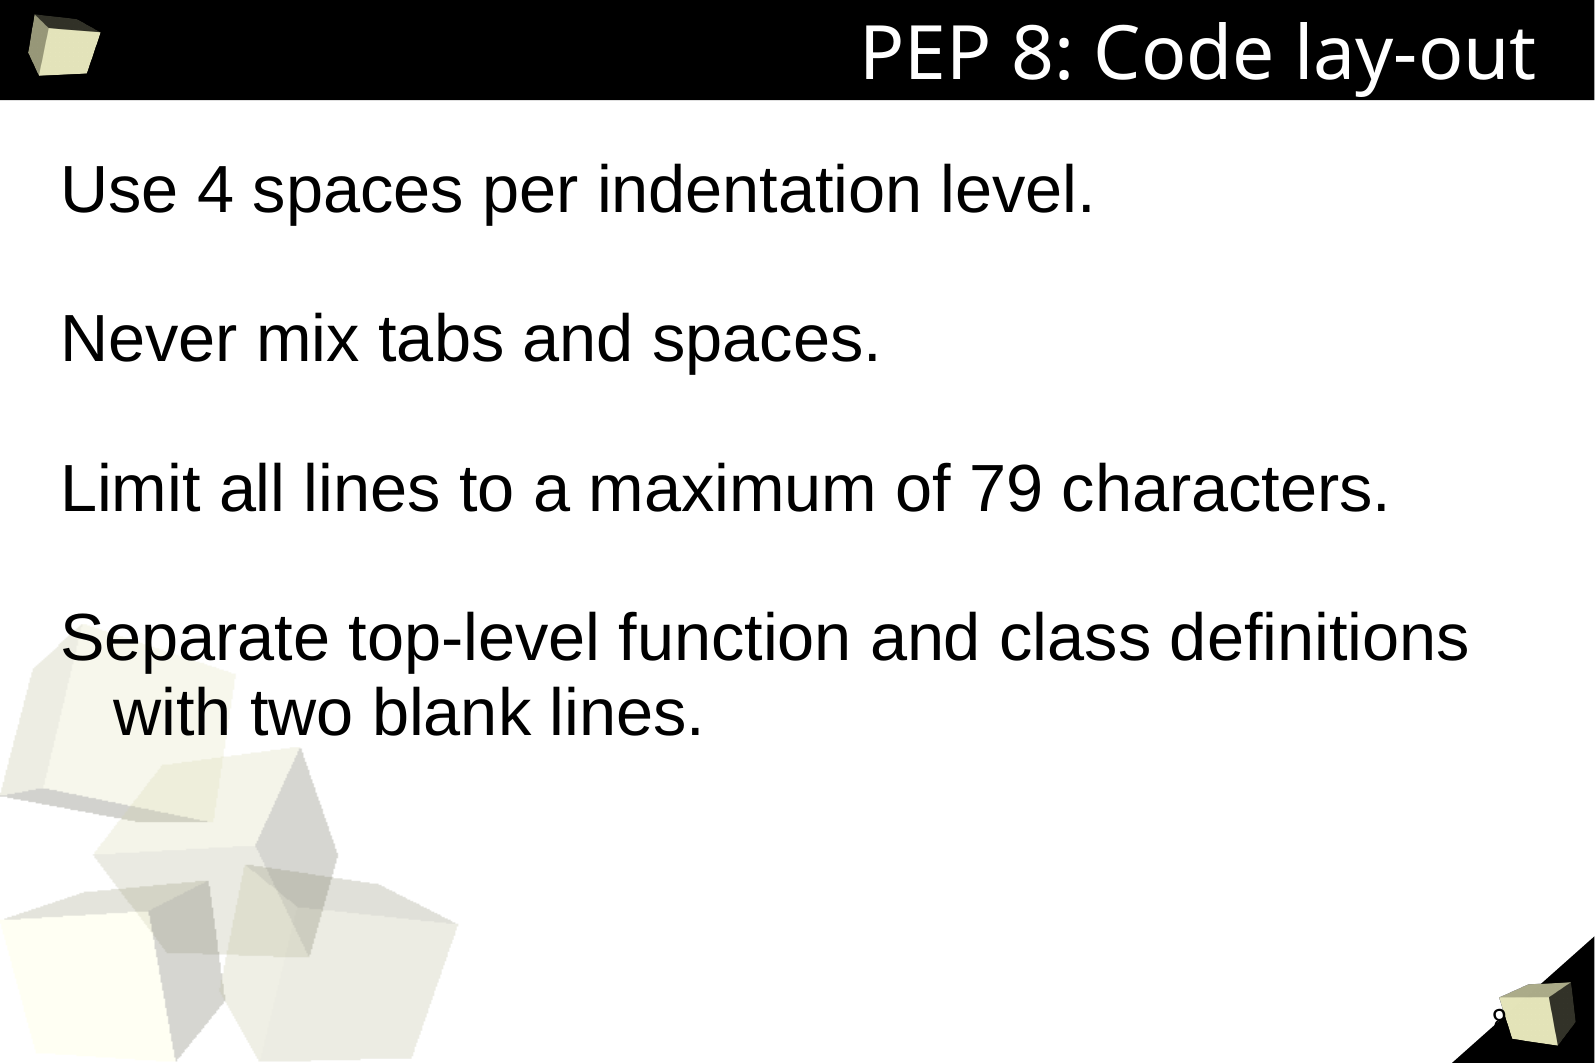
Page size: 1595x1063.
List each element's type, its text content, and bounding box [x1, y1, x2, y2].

title PEP 8: Code lay-out [113, 0, 1538, 104]
picture [0, 623, 460, 1063]
list Use 4 spaces per indentation level. Never mix tabs and spaces. Limit all lines to a maximum of 79 characters. Separate top-level function and class definitions with two blank lines. [42, 151, 1554, 1041]
